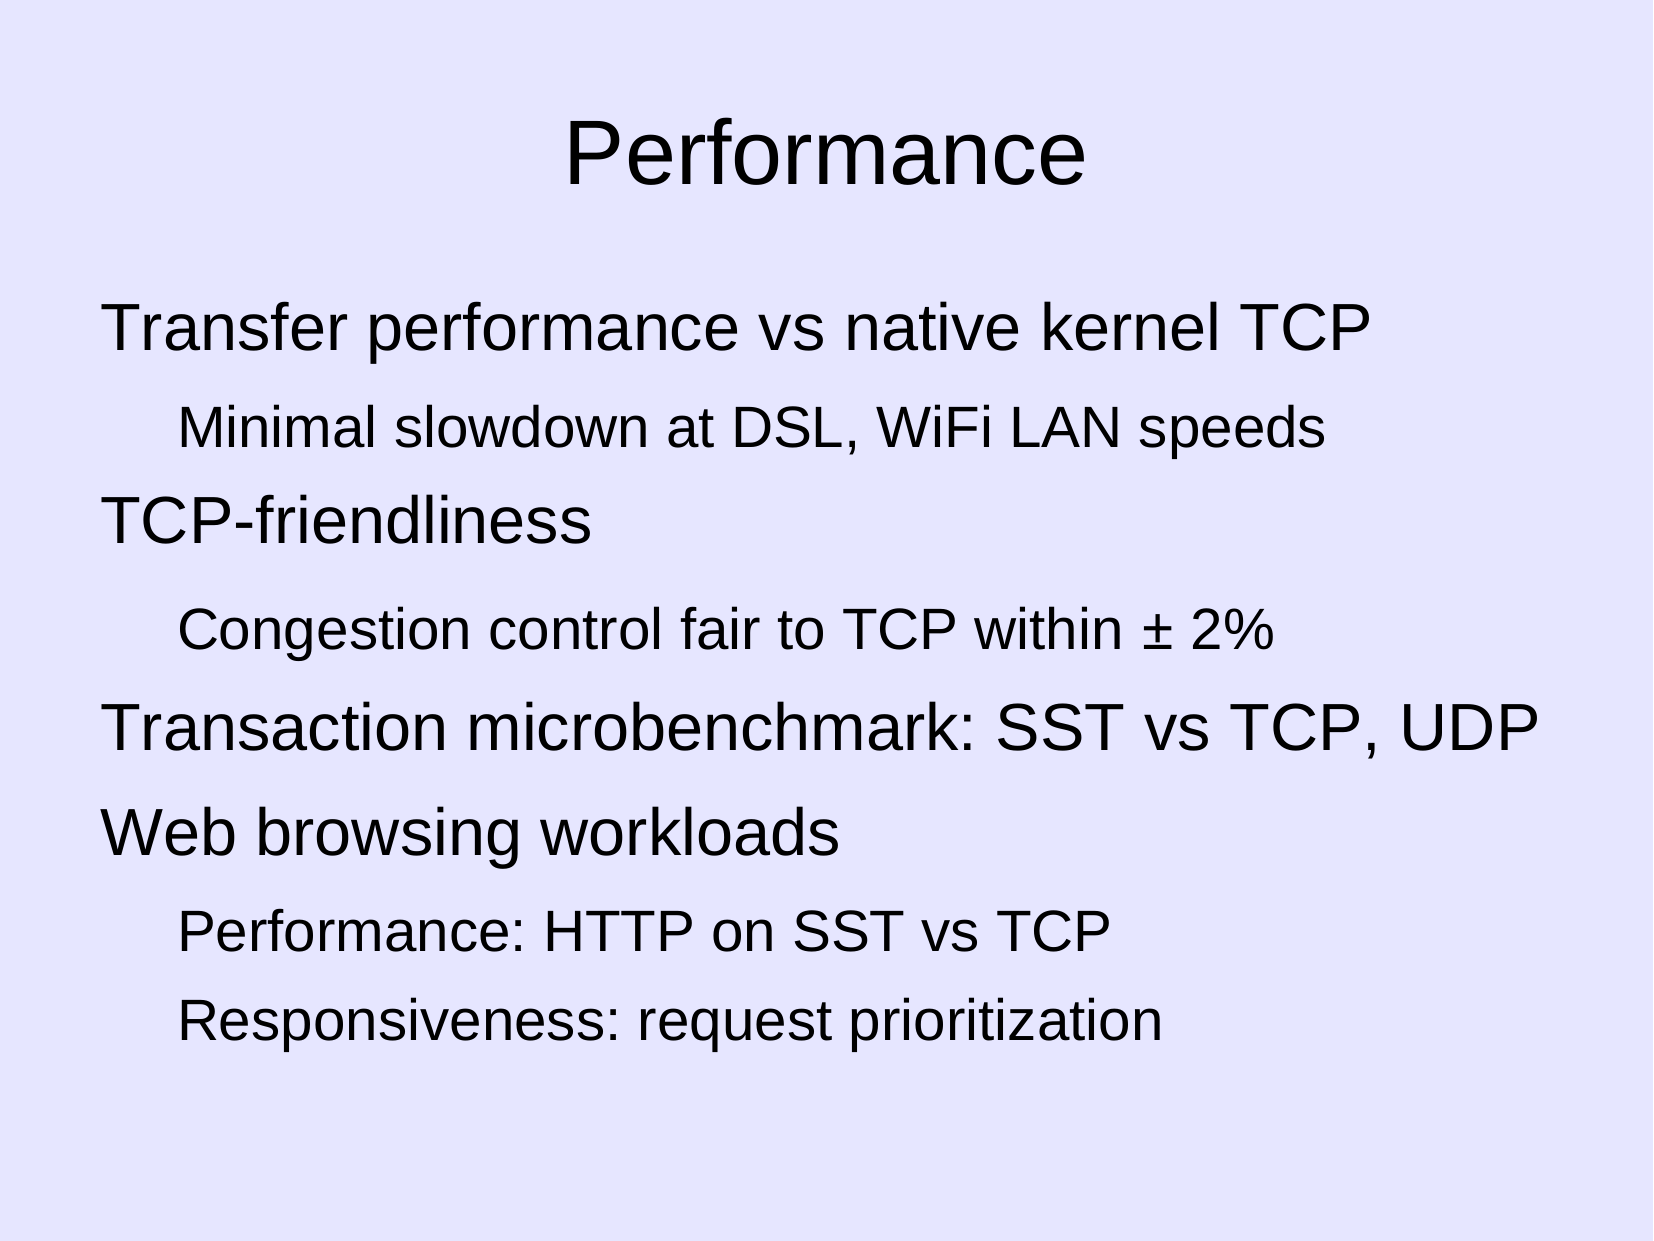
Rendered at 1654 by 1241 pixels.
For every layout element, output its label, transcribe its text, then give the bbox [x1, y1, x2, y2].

title Performance [82, 49, 1571, 257]
list Transfer performance vs native kernel TCP Minimal slowdown at DSL, WiFi LAN speeds TCP-friendliness Congestion control fair to TCP within ± 2% Transaction microbenchmark: SST vs TCP, UDP Web browsing workloads Performance: HTTP on SST vs TCP Responsiveness: request prioritization [82, 290, 1571, 1095]
